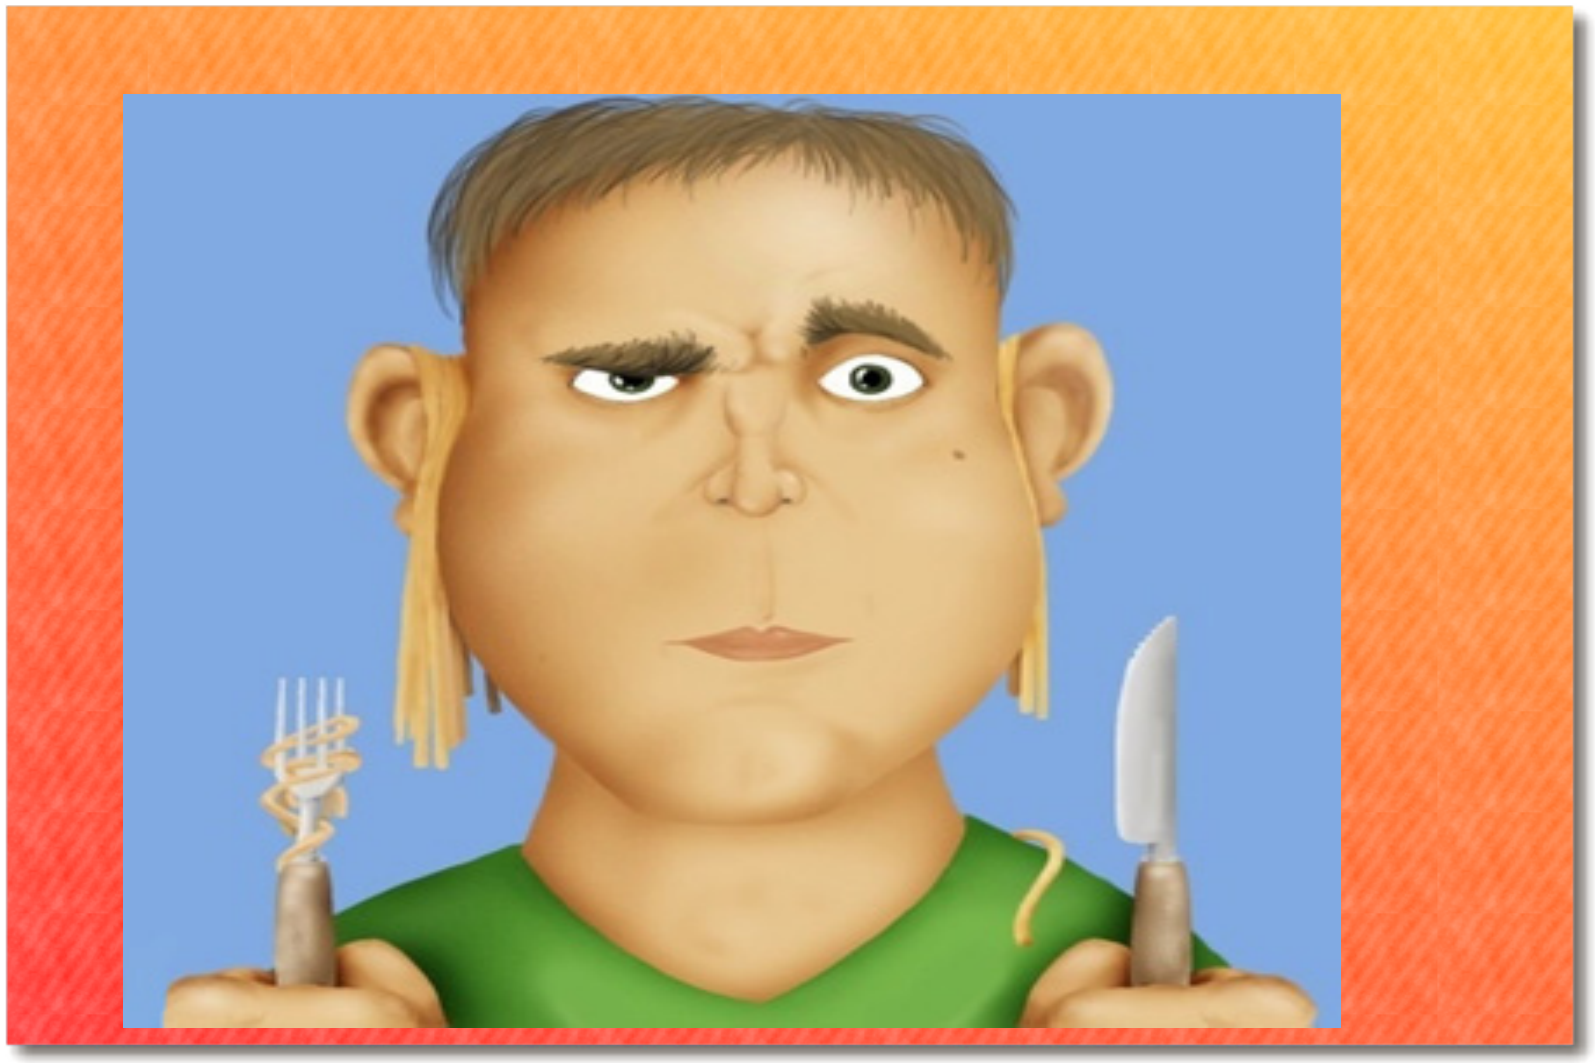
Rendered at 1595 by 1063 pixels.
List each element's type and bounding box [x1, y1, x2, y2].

picture [123, 94, 1341, 1028]
